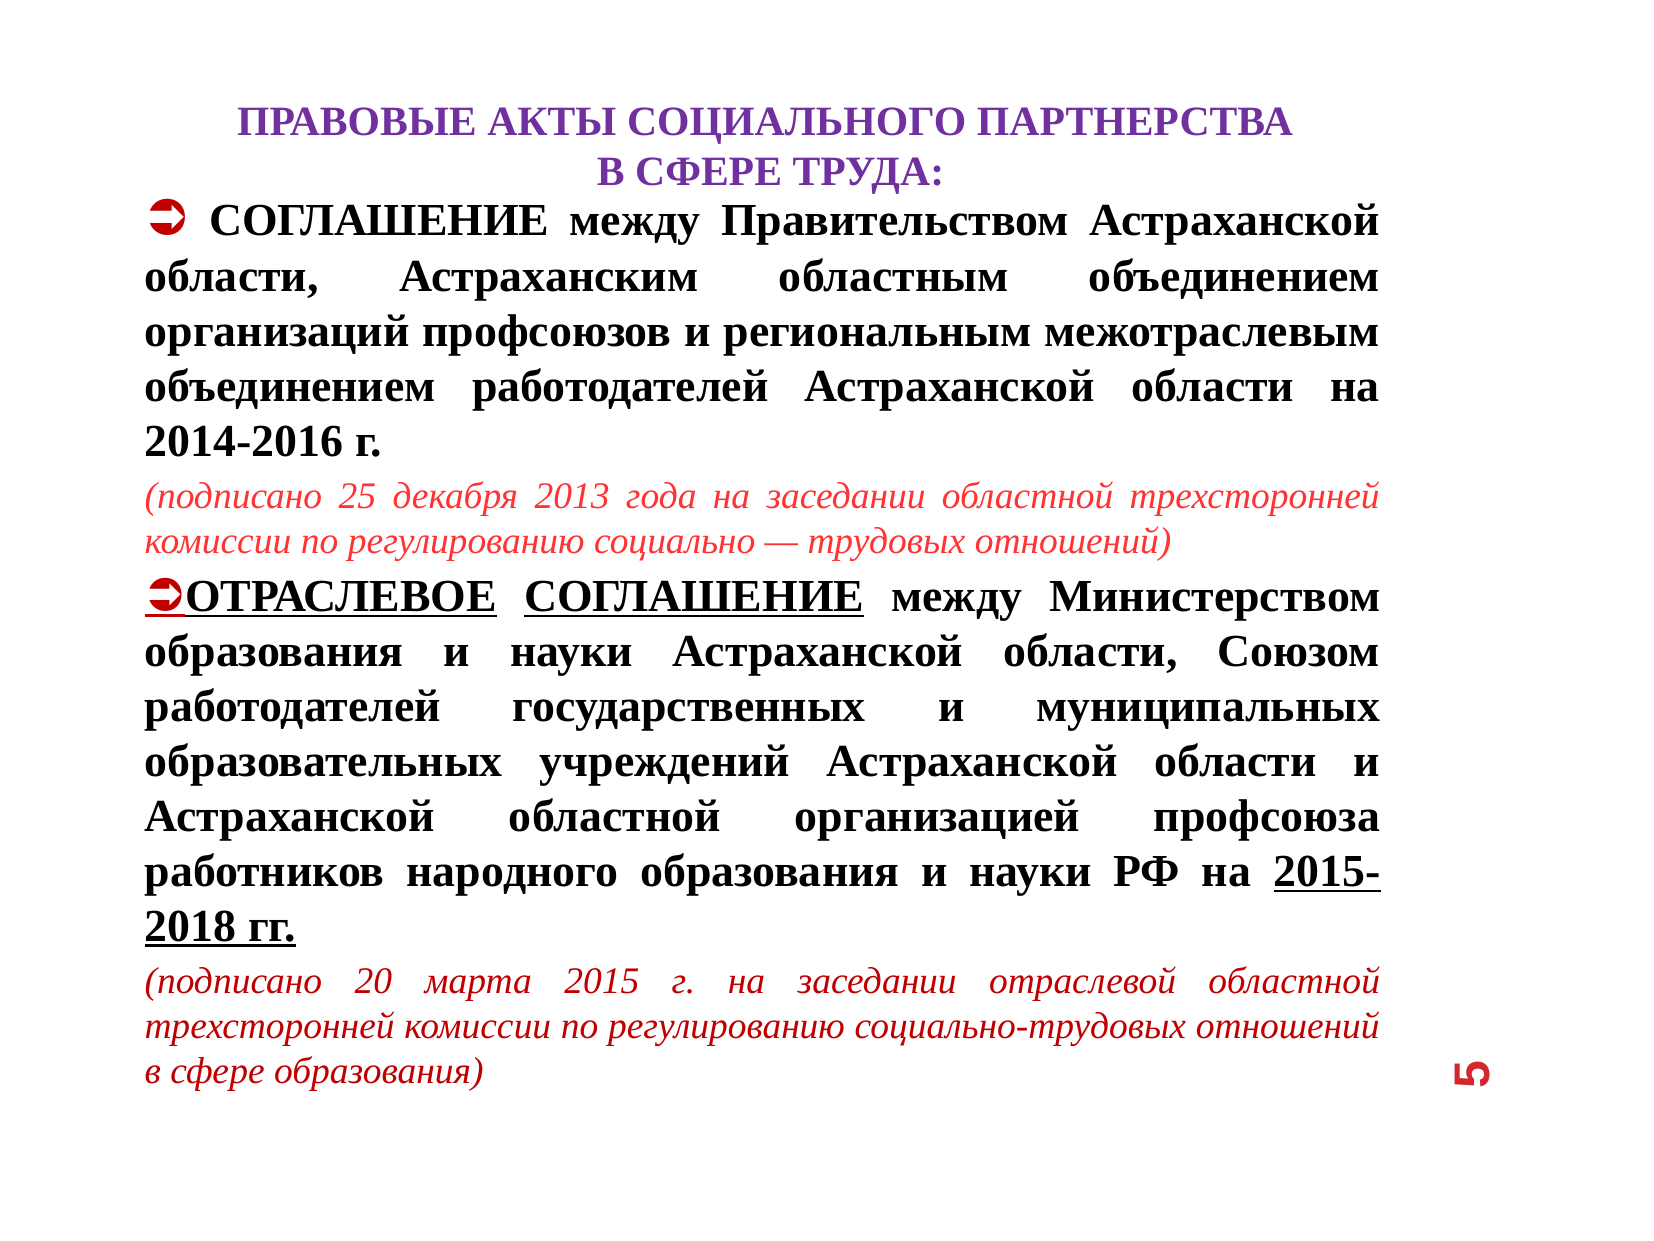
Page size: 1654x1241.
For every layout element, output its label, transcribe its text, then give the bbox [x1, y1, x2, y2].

title ПРАВОВЫЕ АКТЫ СОЦИАЛЬНОГО ПАРТНЕРСТВА В СФЕРЕ ТРУДА: [104, 94, 1437, 201]
text_box <номер> [1431, 887, 1492, 1104]
text_box  СОГЛАШЕНИЕ между Правительством Астраханской области, Астраханским областным объединением организаций профсоюзов и региональным межотраслевым объединением работодателей Астраханской области на 2014-2016 г. (подписано 25 декабря 2013 года на заседании областной трехсторонней комиссии по регулированию социально — трудовых отношений) ОТРАСЛЕВОЕ СОГЛАШЕНИЕ между Министерством образования и науки Астраханской области, Союзом работодателей государственных и муниципальных образовательных учреждений Астраханской области и Астраханской областной организацией профсоюза работников народного образования и науки РФ на 2015-2018 гг. (подписано 20 марта 2015 г. на заседании отраслевой областной трехсторонней комиссии по регулированию социально-трудовых отношений в сфере образования) [129, 177, 1396, 1099]
